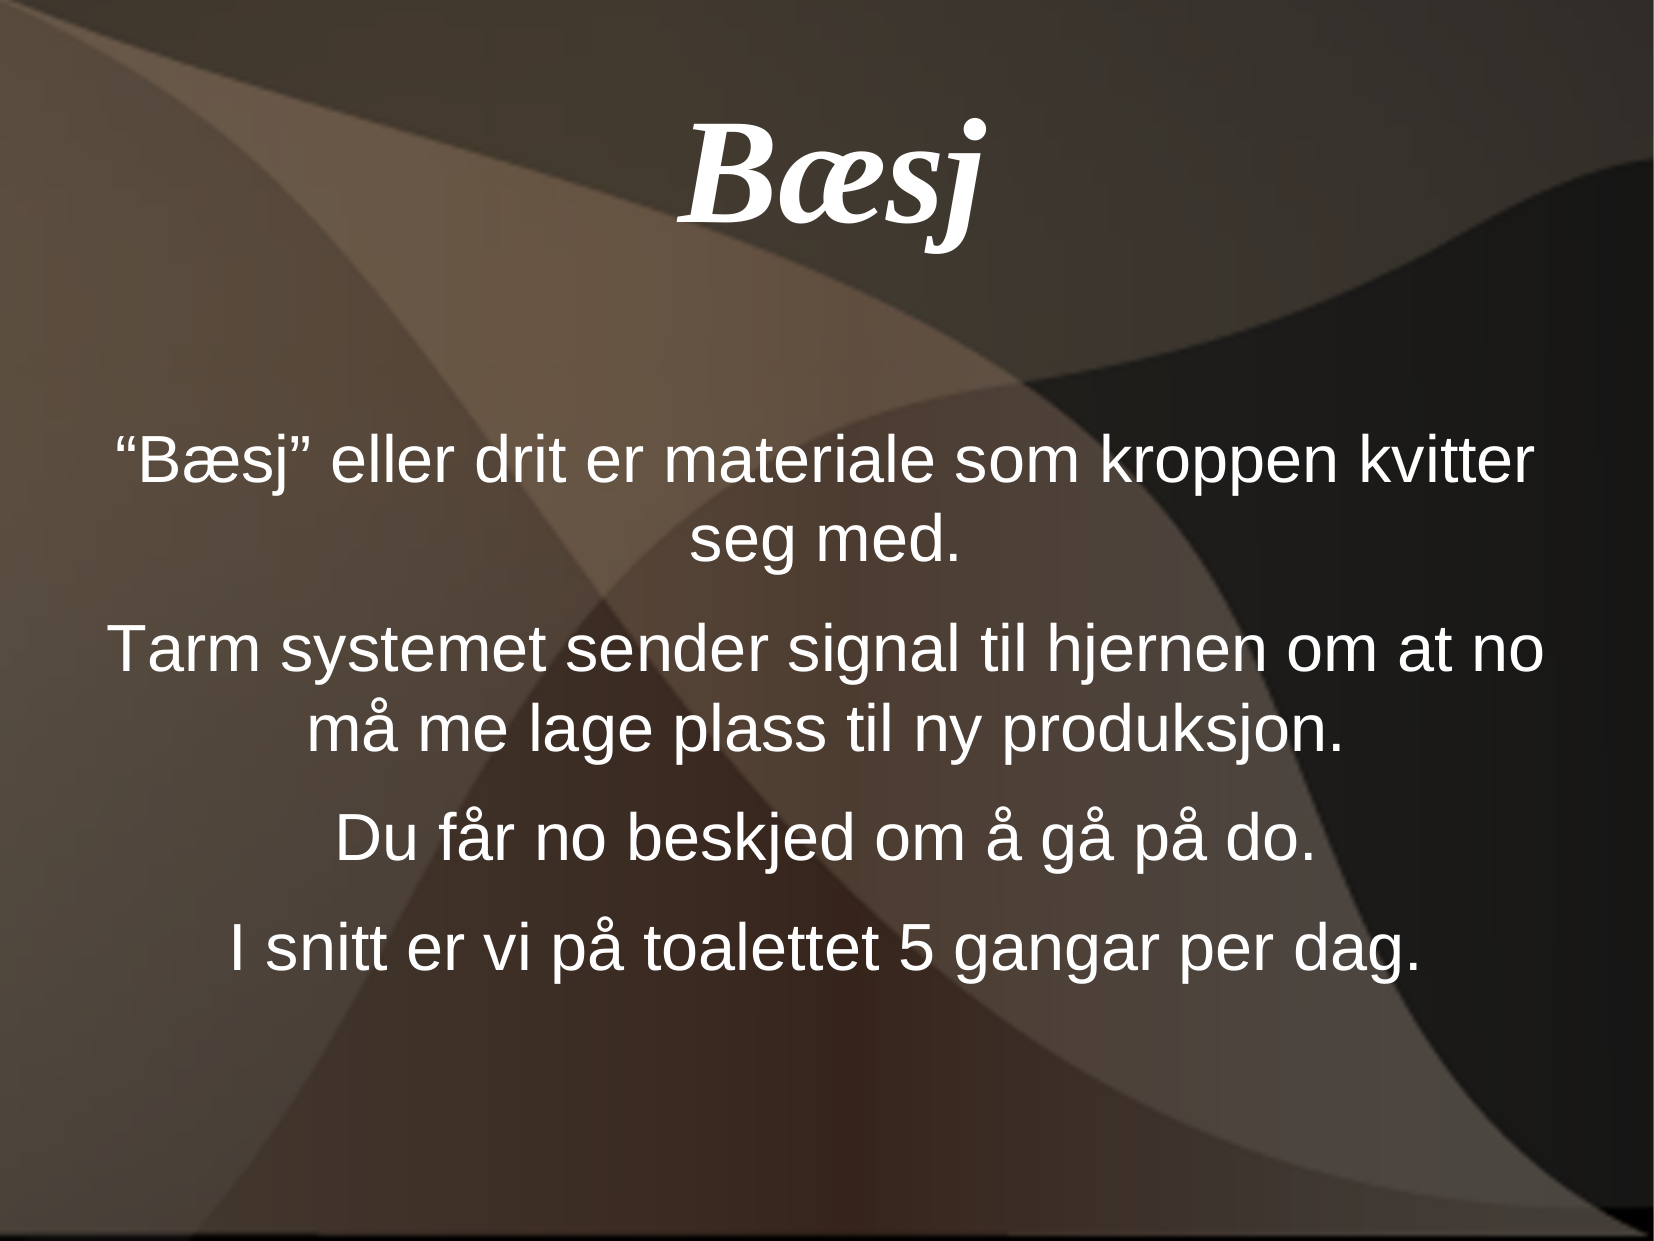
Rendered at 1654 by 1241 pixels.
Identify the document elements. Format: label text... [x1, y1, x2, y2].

title Bæsj [88, 58, 1577, 266]
subtitle “Bæsj” eller drit er materiale som kroppen kvitter seg med. Tarm systemet sender signal til hjernen om at no må me lage plass til ny produksjon. Du får no beskjed om å gå på do. I snitt er vi på toalettet 5 gangar per dag. [82, 290, 1571, 1109]
